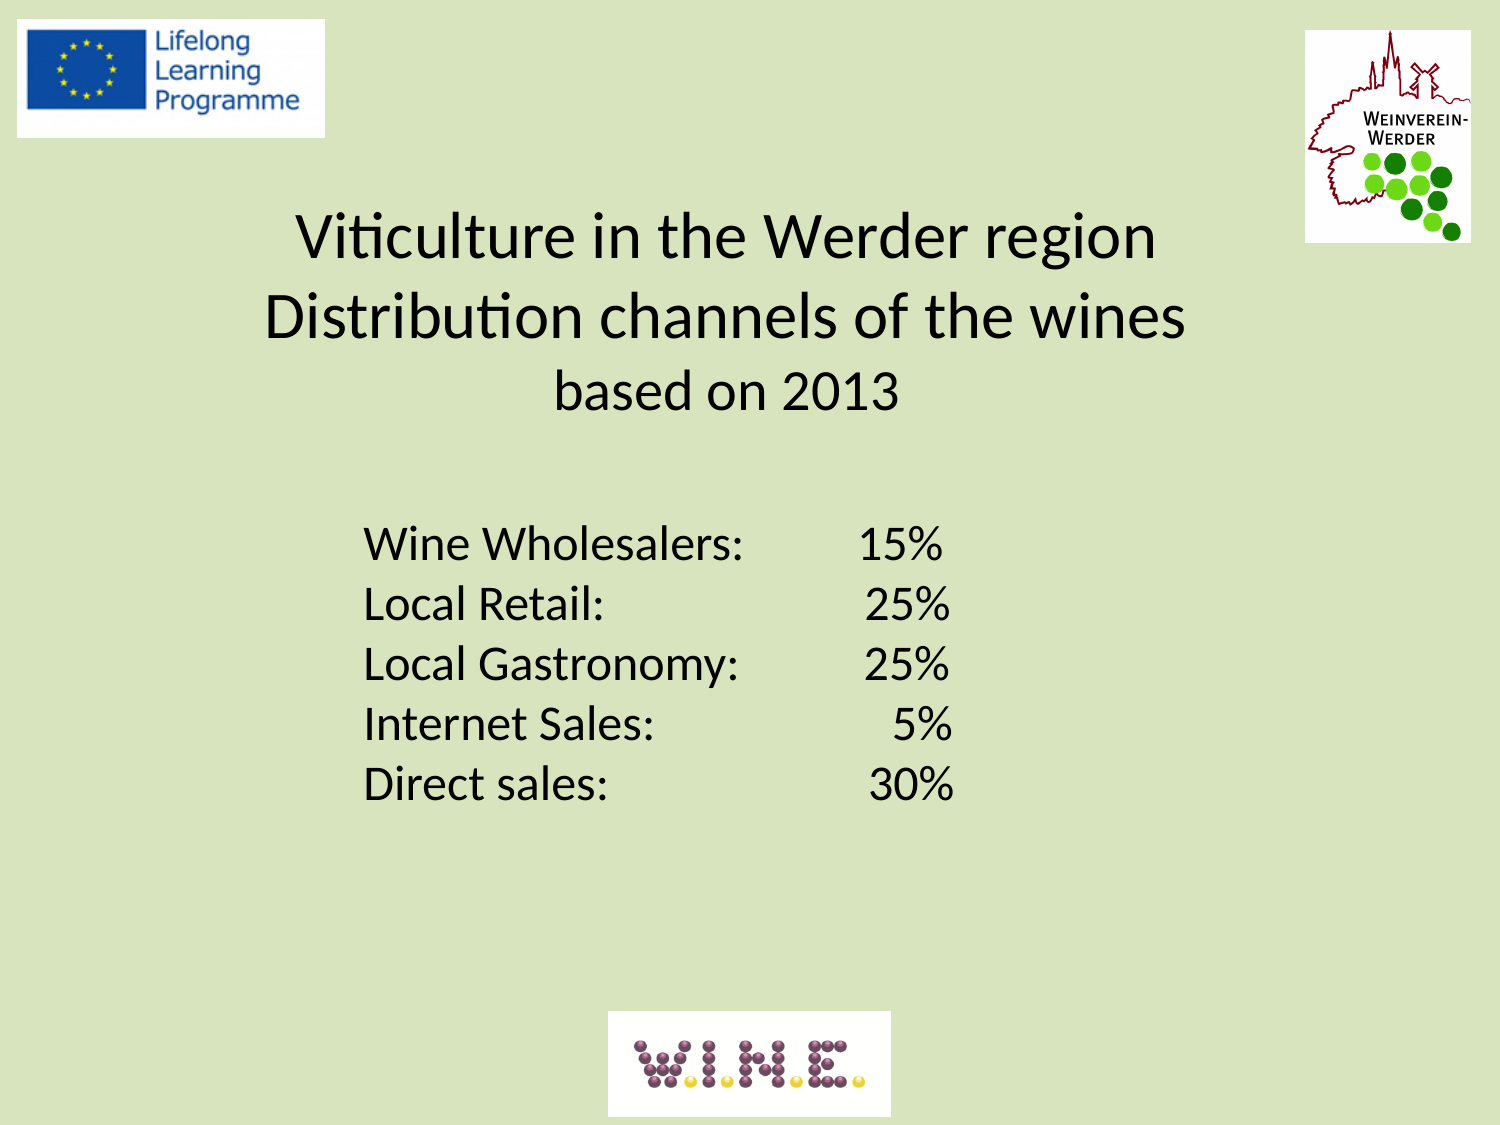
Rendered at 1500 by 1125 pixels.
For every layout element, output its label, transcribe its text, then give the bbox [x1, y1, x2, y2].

picture [608, 1011, 891, 1117]
picture [17, 19, 325, 138]
picture [1305, 30, 1471, 243]
text_box Wine Wholesalers: 15% Local Retail: 25% Local Gastronomy: 25% Internet Sales: 5% Direct sales: 30% [348, 503, 1205, 819]
text_box Viticulture in the Werder region Distribution channels of the wines based on 2013 [0, 184, 1453, 350]
